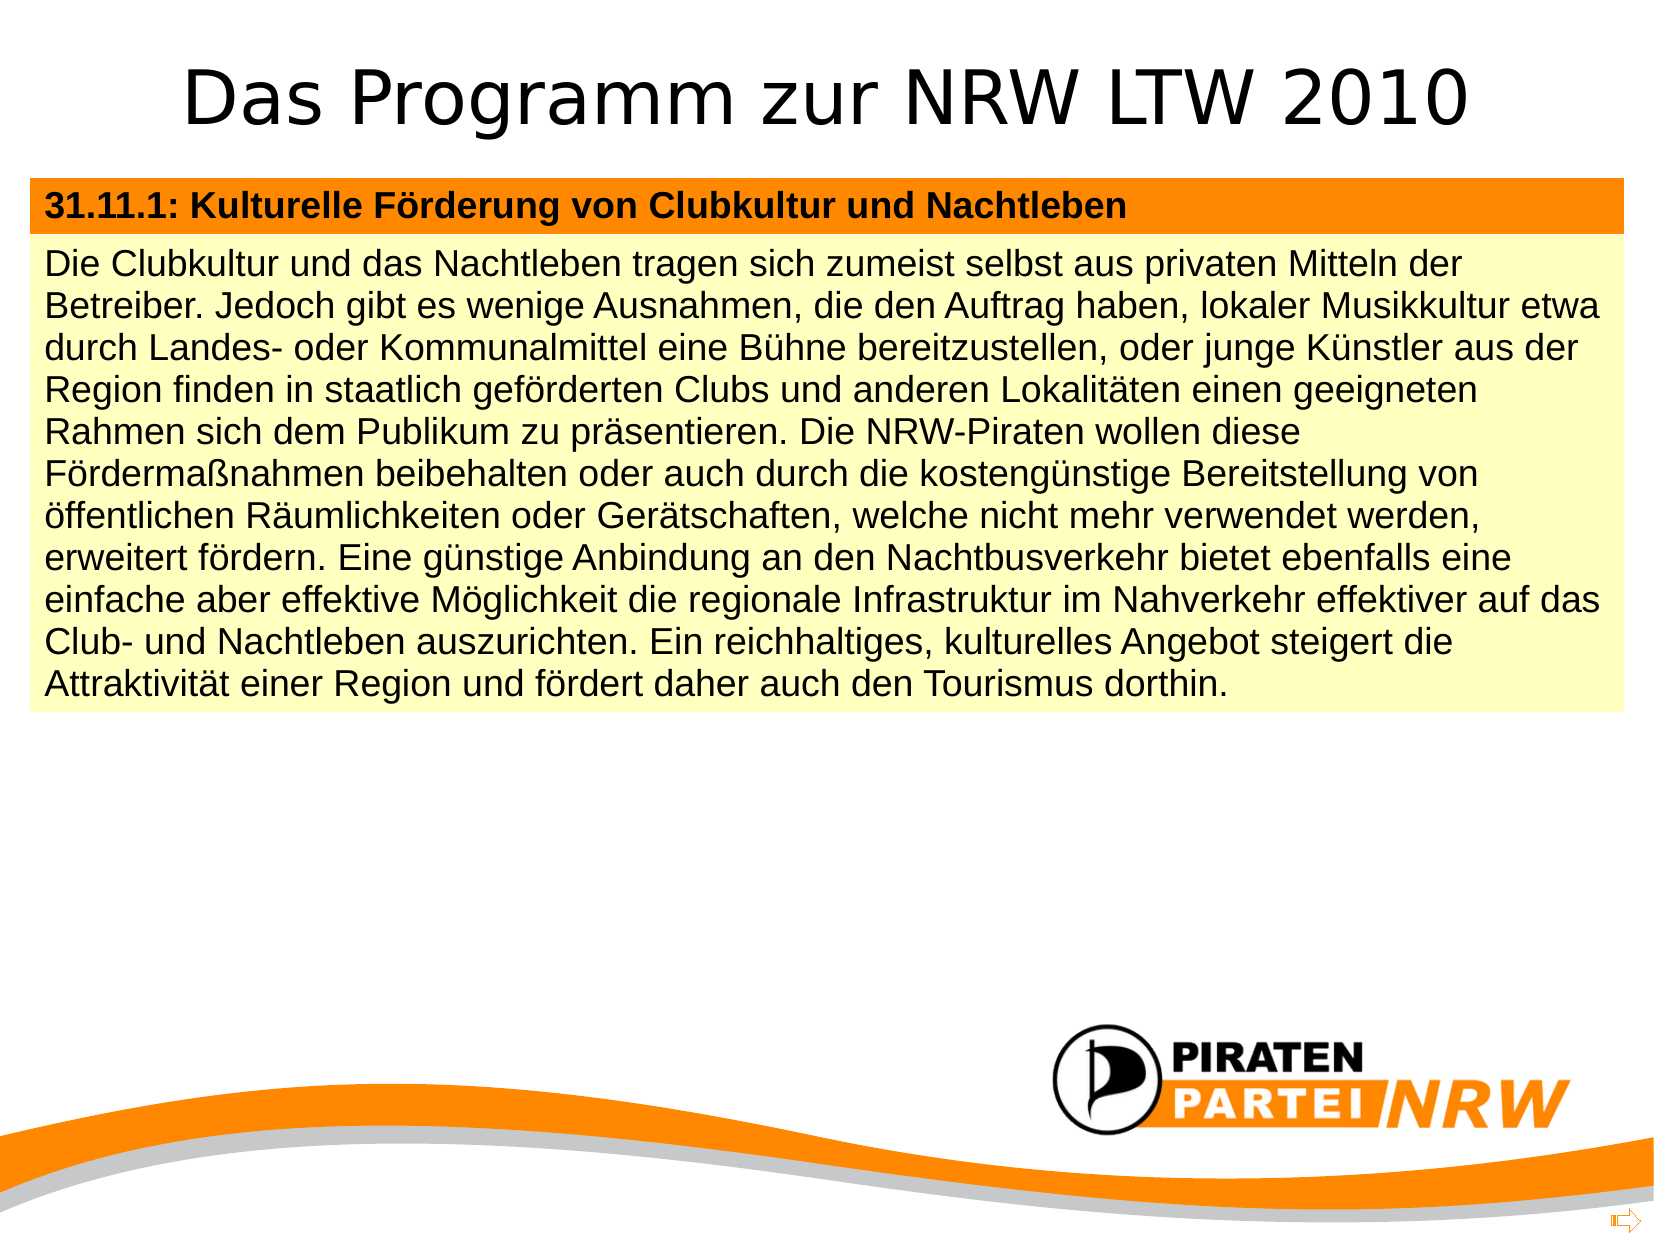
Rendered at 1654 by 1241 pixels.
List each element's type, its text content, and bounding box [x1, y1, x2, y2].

table_cell Die Clubkultur und das Nachtleben tragen sich zumeist selbst aus privaten Mitteln der Betreiber. Jedoch gibt es wenige Ausnahmen, die den Auftrag haben, lokaler Musikkultur etwa durch Landes- oder Kommunalmittel eine Bühne bereitzustellen, oder junge Künstler aus der Region finden in staatlich geförderten Clubs und anderen Lokalitäten einen geeigneten Rahmen sich dem Publikum zu präsentieren. Die NRW-Piraten wollen diese Fördermaßnahmen beibehalten oder auch durch die kostengünstige Bereitstellung von öffentlichen Räumlichkeiten oder Gerätschaften, welche nicht mehr verwendet werden, erweitert fördern. Eine günstige Anbindung an den Nachtbusverkehr bietet ebenfalls eine einfache aber effektive Möglichkeit die regionale Infrastruktur im Nahverkehr effektiver auf das Club- und Nachtleben auszurichten. Ein reichhaltiges, kulturelles Angebot steigert die Attraktivität einer Region und fördert daher auch den Tourismus dorthin. [30, 235, 1624, 712]
title Das Programm zur NRW LTW 2010 [82, 54, 1571, 143]
table_header 31.11.1: Kulturelle Förderung von Clubkultur und Nachtleben [30, 178, 1624, 234]
picture [1045, 1021, 1579, 1140]
